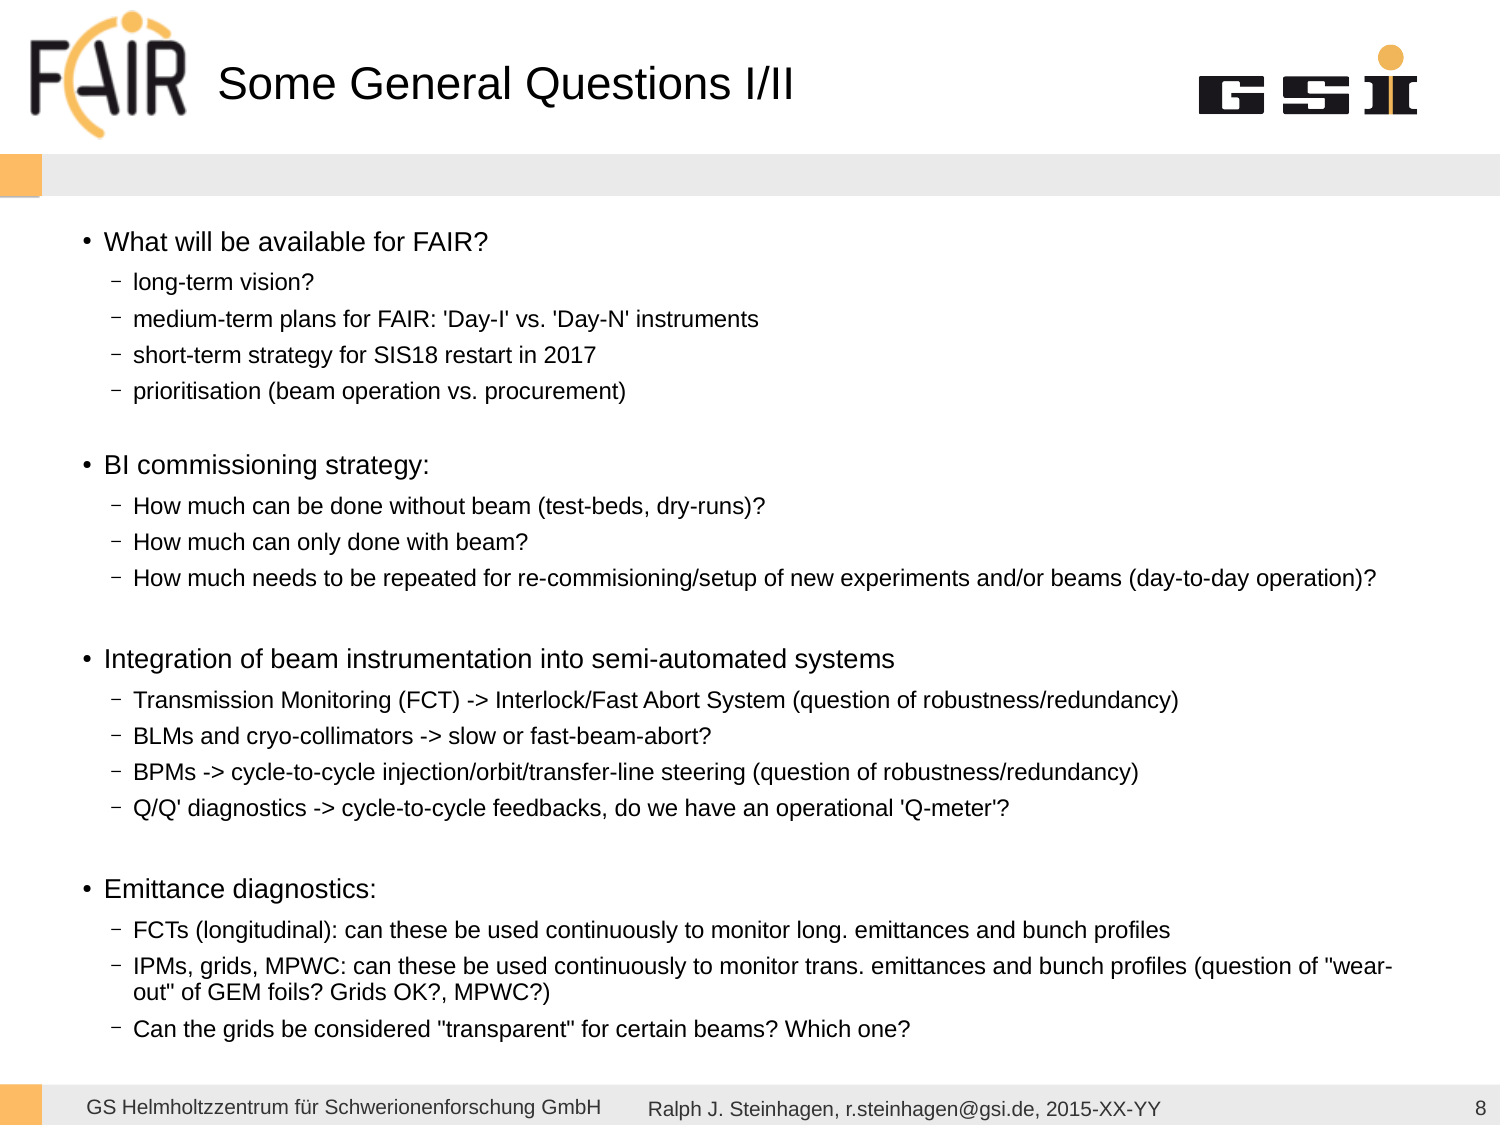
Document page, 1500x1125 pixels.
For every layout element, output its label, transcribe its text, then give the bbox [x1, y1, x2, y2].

list What will be available for FAIR? long-term vision? medium-term plans for FAIR: 'Day-I' vs. 'Day-N' instruments short-term strategy for SIS18 restart in 2017 prioritisation (beam operation vs. procurement) BI commissioning strategy: How much can be done without beam (test-beds, dry-runs)? How much can only done with beam? How much needs to be repeated for re-commisioning/setup of new experiments and/or beams (day-to-day operation)? Integration of beam instrumentation into semi-automated systems Transmission Monitoring (FCT) -> Interlock/Fast Abort System (question of robustness/redundancy) BLMs and cryo-collimators -> slow or fast-beam-abort? BPMs -> cycle-to-cycle injection/orbit/transfer-line steering (question of robustness/redundancy) Q/Q' diagnostics -> cycle-to-cycle feedbacks, do we have an operational 'Q-meter'? Emittance diagnostics: FCTs (longitudinal): can these be used continuously to monitor long. emittances and bunch profiles IPMs, grids, MPWC: can these be used continuously to monitor trans. emittances and bunch profiles (question of "wear-out" of GEM foils? Grids OK?, MPWC?) Can the grids be considered "transparent" for certain beams? Which one? [75, 226, 1425, 1050]
title Some General Questions I/II [217, 20, 1109, 147]
picture [30, 9, 187, 141]
picture [1197, 42, 1419, 117]
